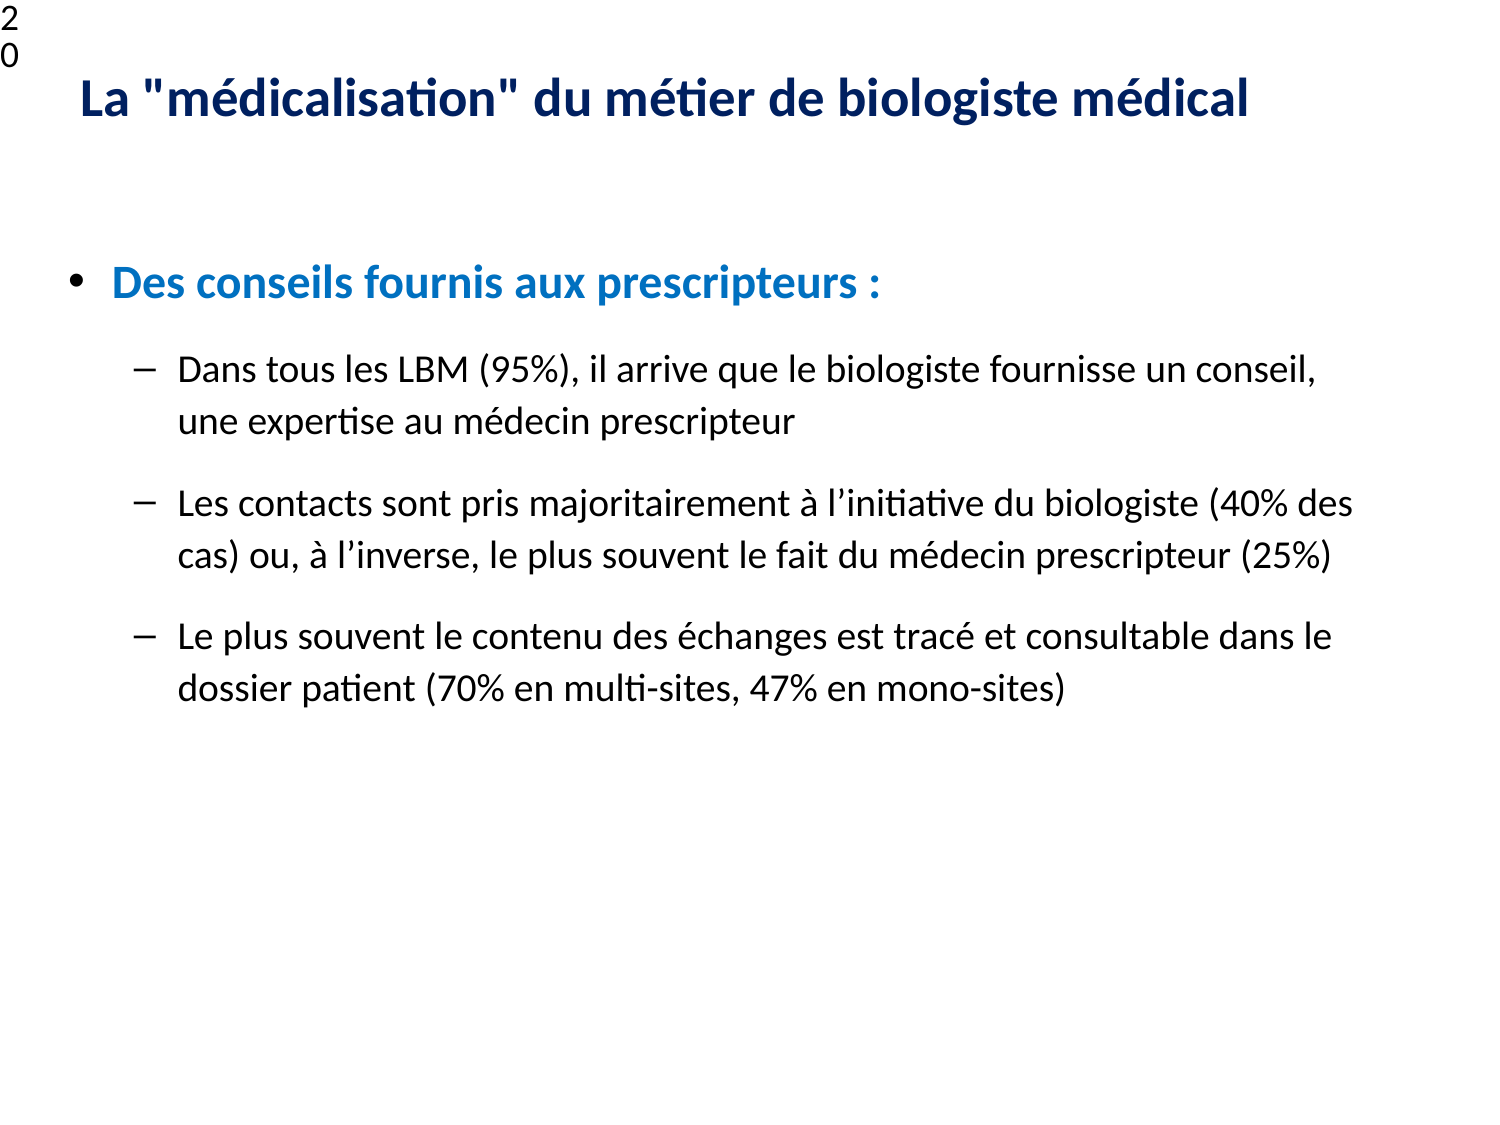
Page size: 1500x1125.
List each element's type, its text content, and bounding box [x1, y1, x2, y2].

title La "médicalisation" du métier de biologiste médical [64, 30, 1415, 159]
list Des conseils fournis aux prescripteurs : Dans tous les LBM (95%), il arrive que le biologiste fournisse un conseil, une expertise au médecin prescripteur Les contacts sont pris majoritairement à l’initiative du biologiste (40% des cas) ou, à l’inverse, le plus souvent le fait du médecin prescripteur (25%) Le plus souvent le contenu des échanges est tracé et consultable dans le dossier patient (70% en multi-sites, 47% en mono-sites) [53, 243, 1388, 1078]
